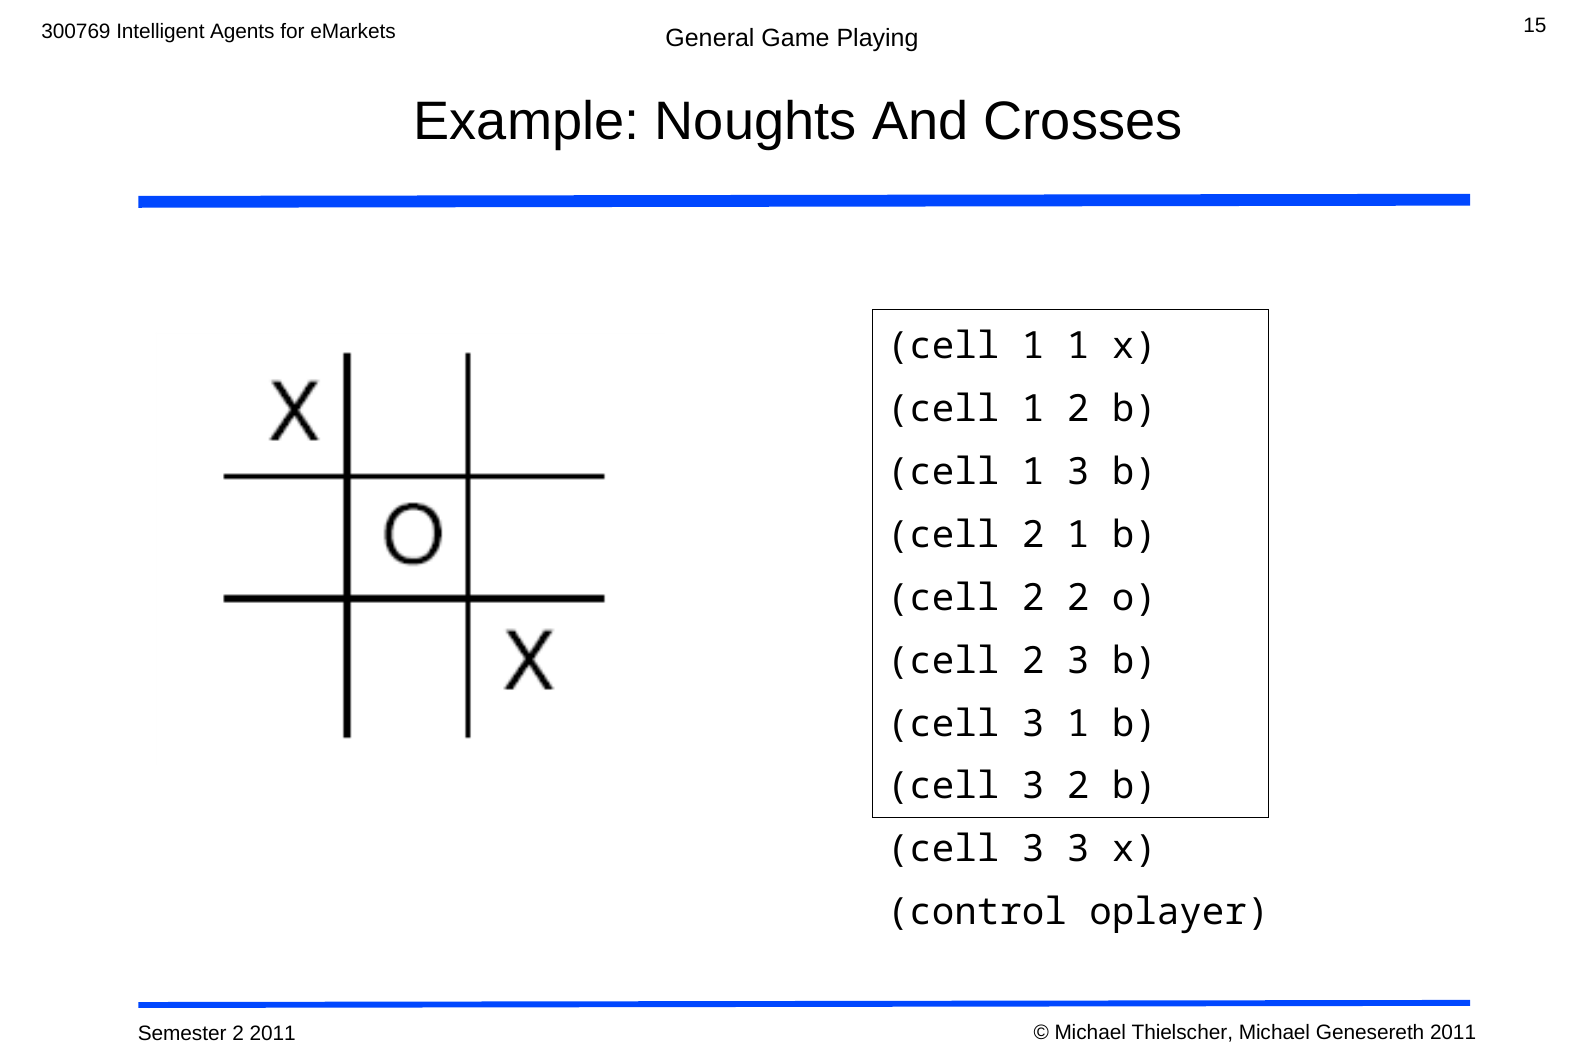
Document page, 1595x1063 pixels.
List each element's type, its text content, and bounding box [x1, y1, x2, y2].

list (cell 1 1 x) (cell 1 2 b) (cell 1 3 b) (cell 2 1 b) (cell 2 2 o) (cell 2 3 b) (cell 3 1 b) (cell 3 2 b) (cell 3 3 x) (control oplayer) [869, 319, 1518, 925]
list (cell 1 1 x) (cell 1 2 b) (cell 1 3 b) (cell 2 1 b) (cell 2 2 o) (cell 2 3 b) (cell 3 1 b) (cell 3 2 b) (cell 3 3 x) (control oplayer) [873, 319, 1268, 817]
picture [155, 332, 665, 765]
title Example: Noughts And Crosses [118, 51, 1480, 190]
